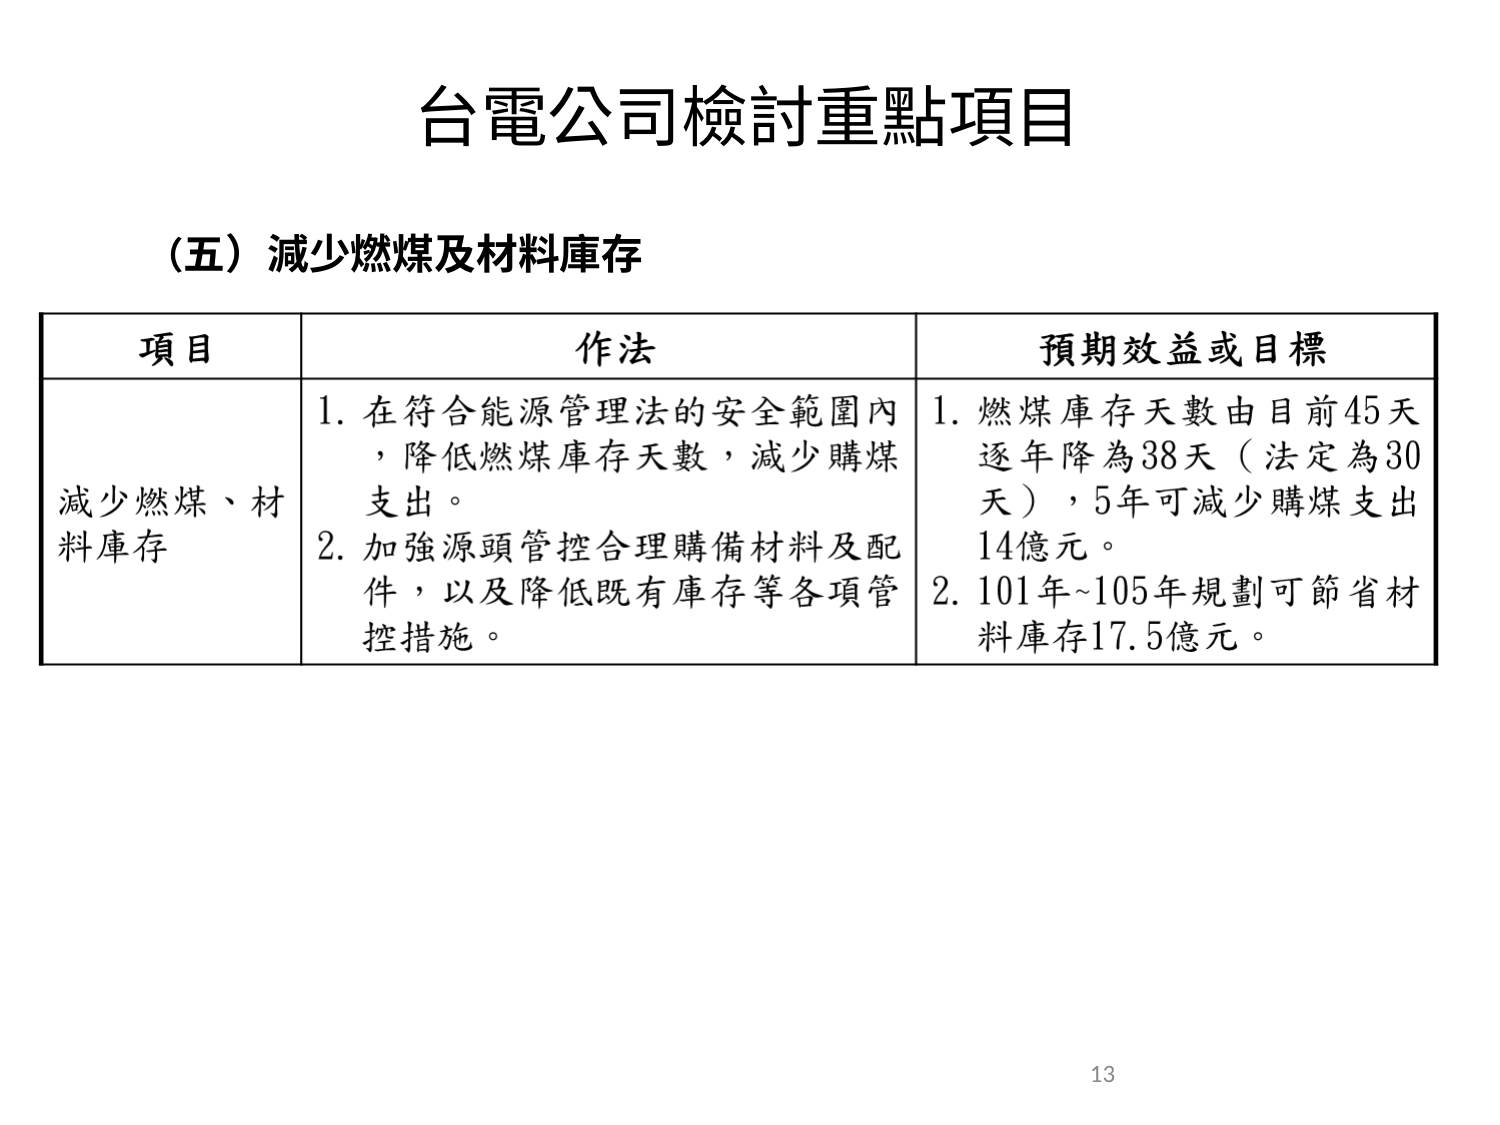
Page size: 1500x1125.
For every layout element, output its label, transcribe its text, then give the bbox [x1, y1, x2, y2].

text_box [1074, 1042, 1426, 1103]
picture [33, 308, 1444, 681]
list （五）減少燃煤及材料庫存 [29, 220, 1471, 1024]
text_box 台電公司檢討重點項目 [73, 44, 1424, 185]
